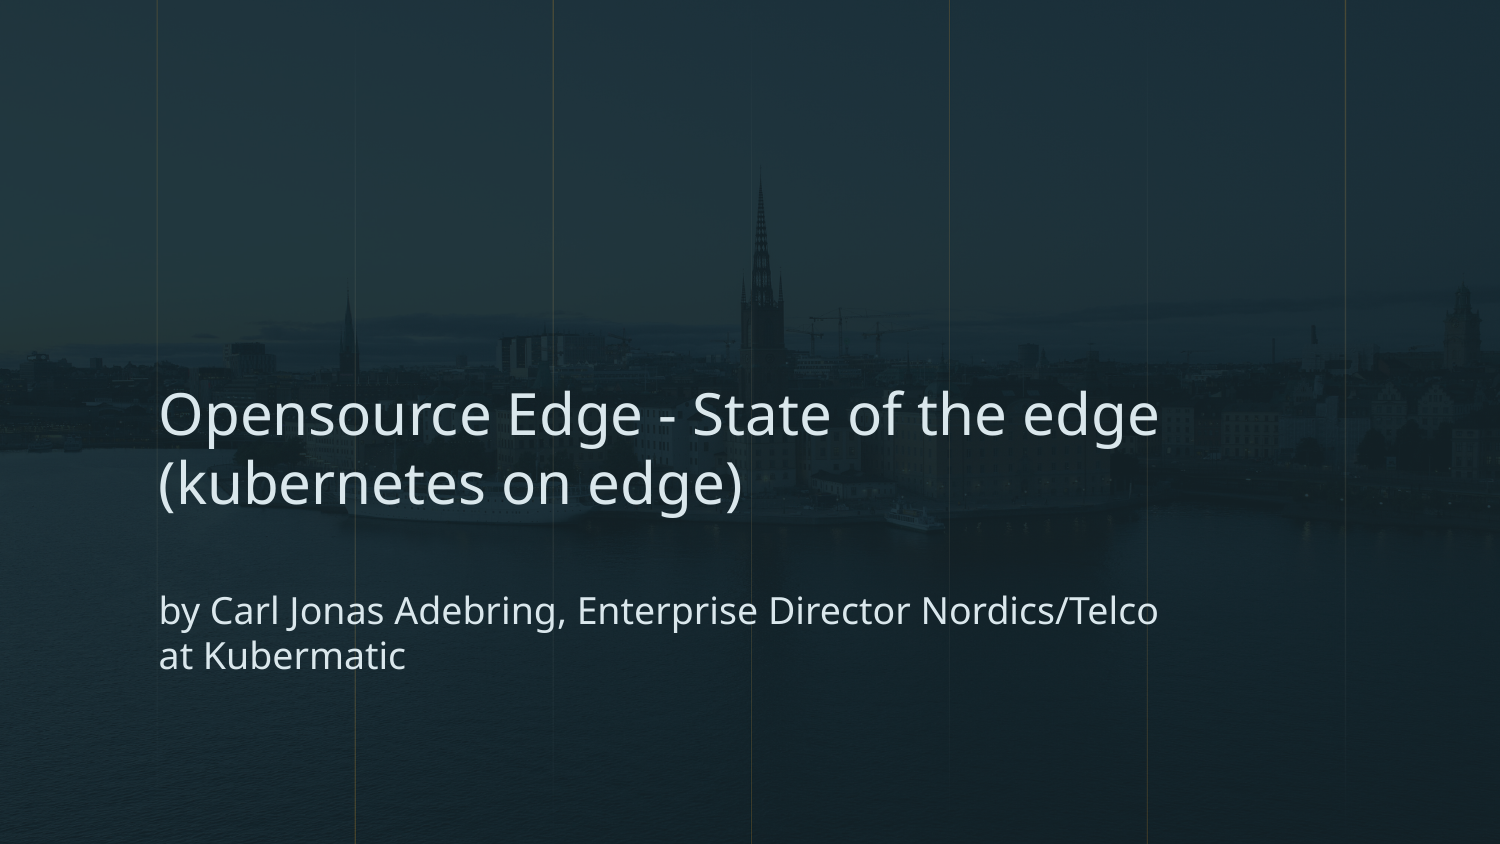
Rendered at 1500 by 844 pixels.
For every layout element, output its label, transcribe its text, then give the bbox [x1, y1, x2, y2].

text_box Opensource Edge - State of the edge (kubernetes on edge) by Carl Jonas Adebring, Enterprise Director Nordics/Telco at Kubermatic [143, 361, 1211, 591]
picture [0, 0, 1500, 844]
